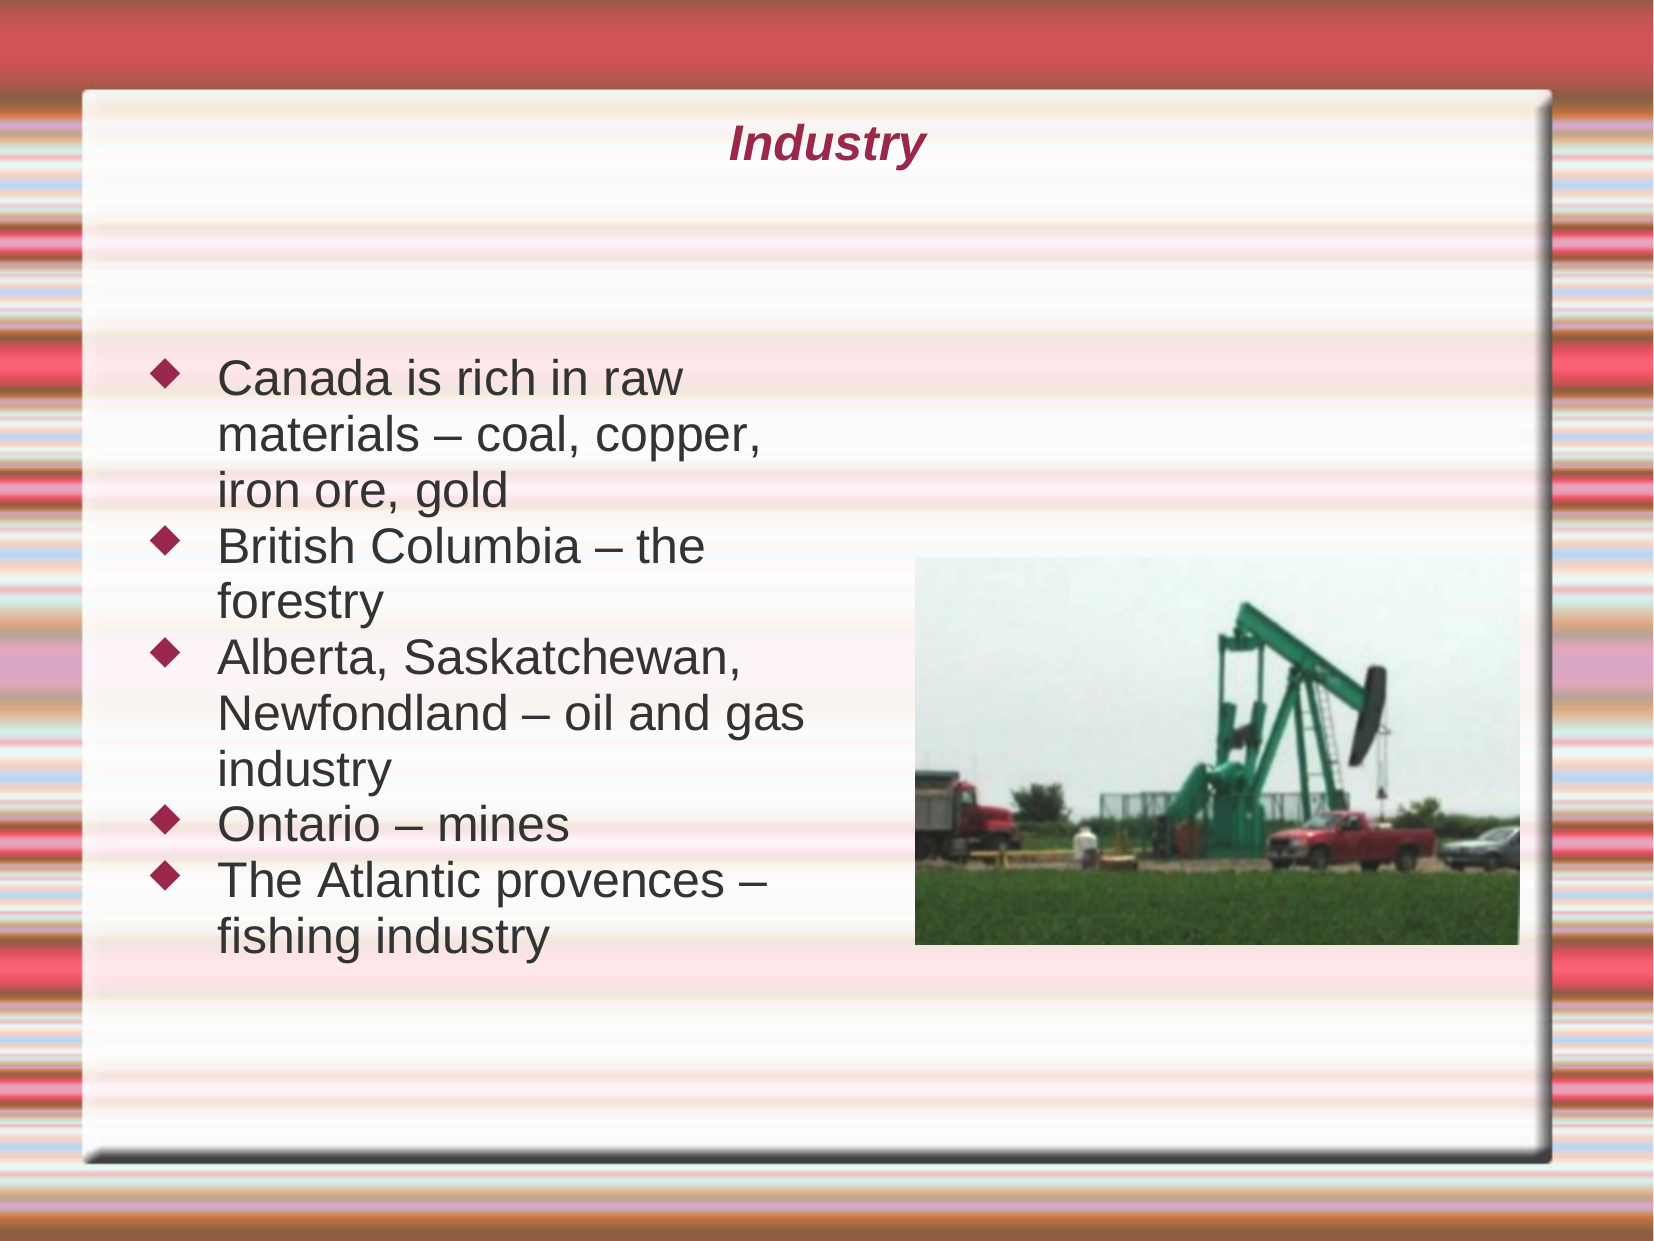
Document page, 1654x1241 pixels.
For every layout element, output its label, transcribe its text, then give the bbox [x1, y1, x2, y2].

title Industry [121, 50, 1534, 237]
list Canada is rich in raw materials – coal, copper, iron ore, gold British Columbia – the forestry Alberta, Saskatchewan, Newfondland – oil and gas industry Ontario – mines The Atlantic provences – fishing industry [134, 350, 809, 1132]
picture [0, 0, 1654, 1241]
